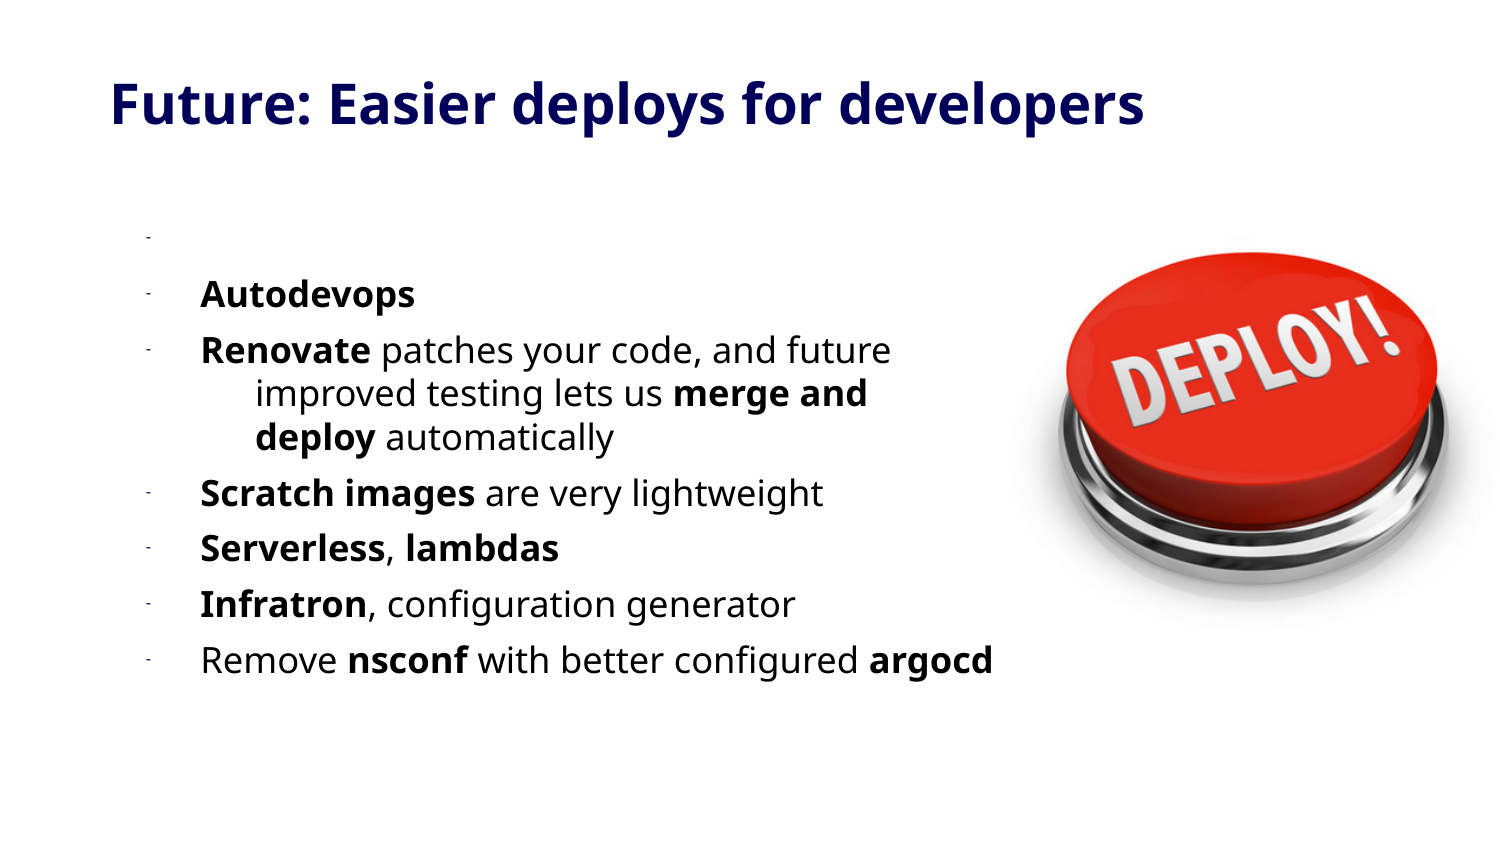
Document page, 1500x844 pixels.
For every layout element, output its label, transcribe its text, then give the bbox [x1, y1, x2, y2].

picture [1012, 200, 1500, 655]
title Future: Easier deploys for developers [94, 53, 1312, 164]
list Autodevops Renovate patches your code, and future improved testing lets us merge and deploy automatically Scratch images are very lightweight Serverless, lambdas Infratron, configuration generator Remove nsconf with better configured argocd [94, 200, 1013, 739]
